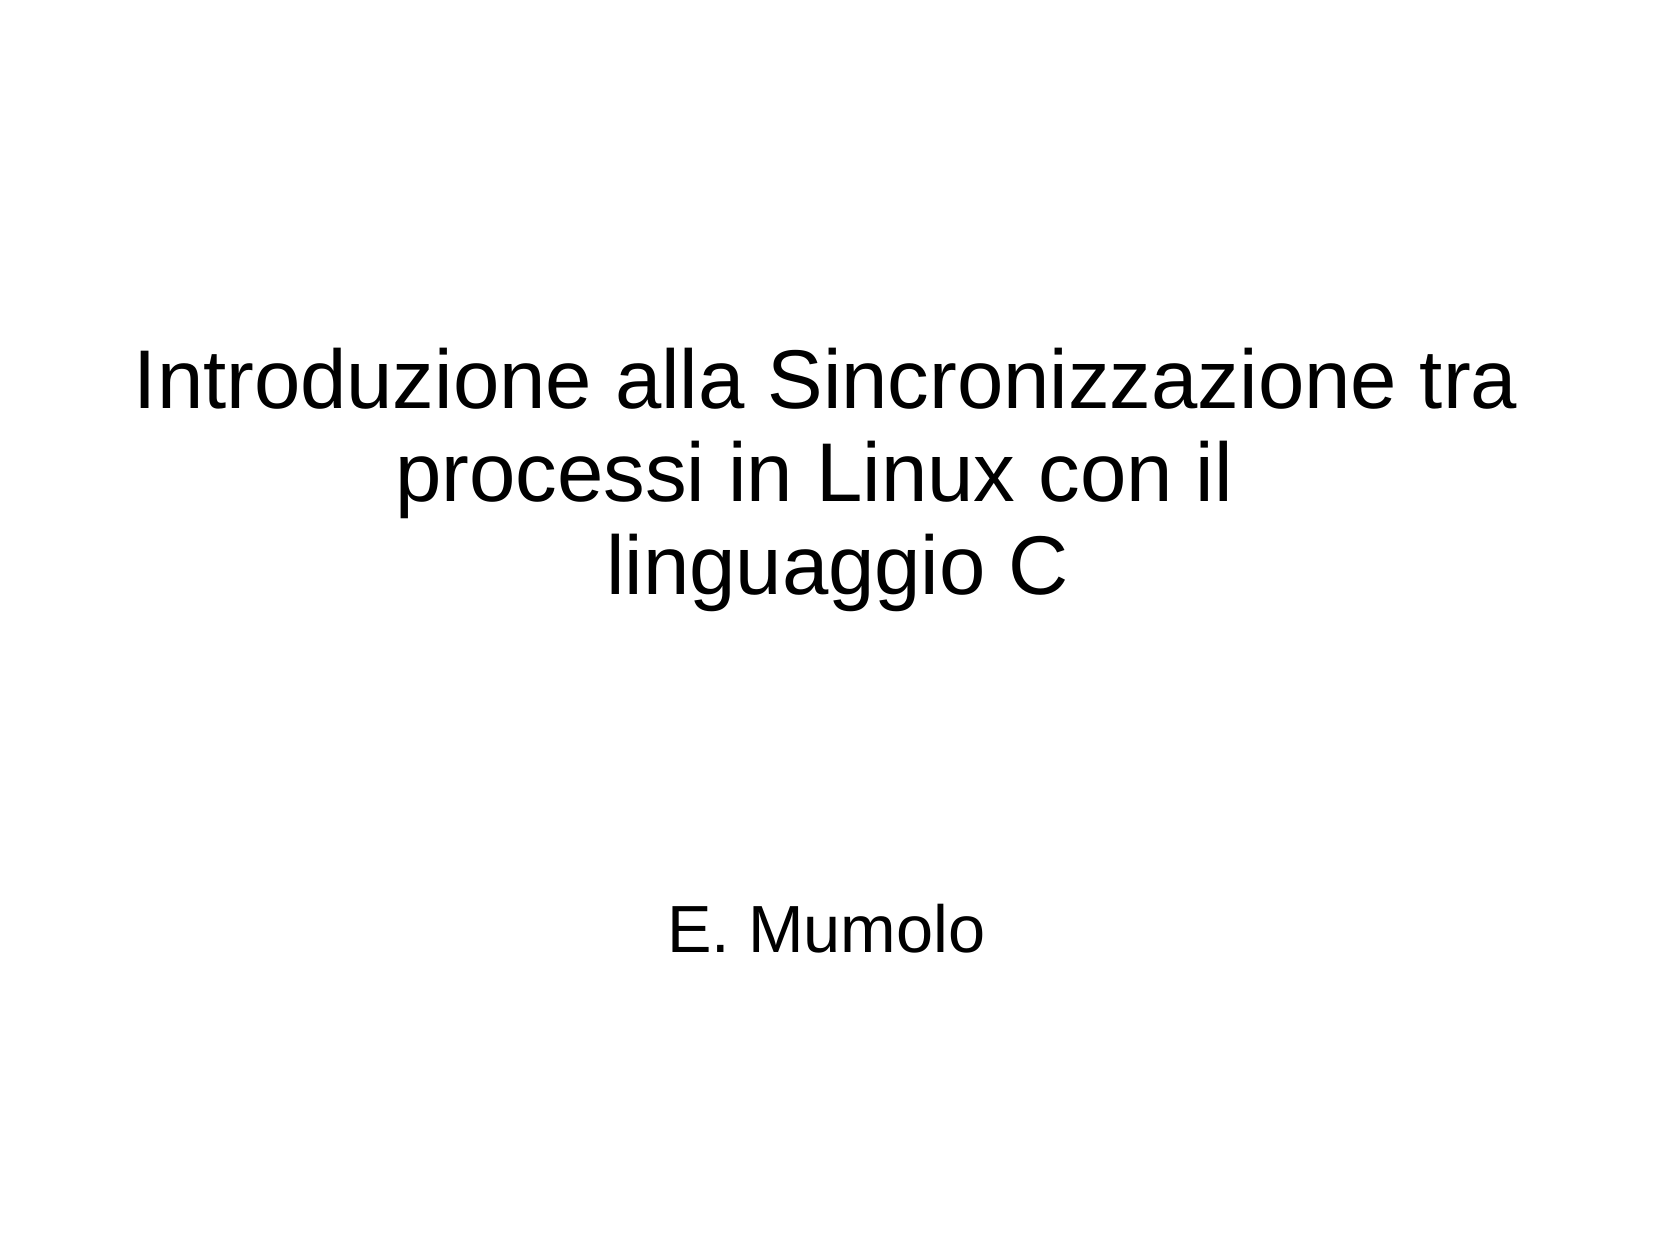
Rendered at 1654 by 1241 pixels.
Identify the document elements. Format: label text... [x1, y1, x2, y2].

subtitle Introduzione alla Sincronizzazione tra processi in Linux con il linguaggio C E. Mumolo [64, 290, 1588, 1010]
